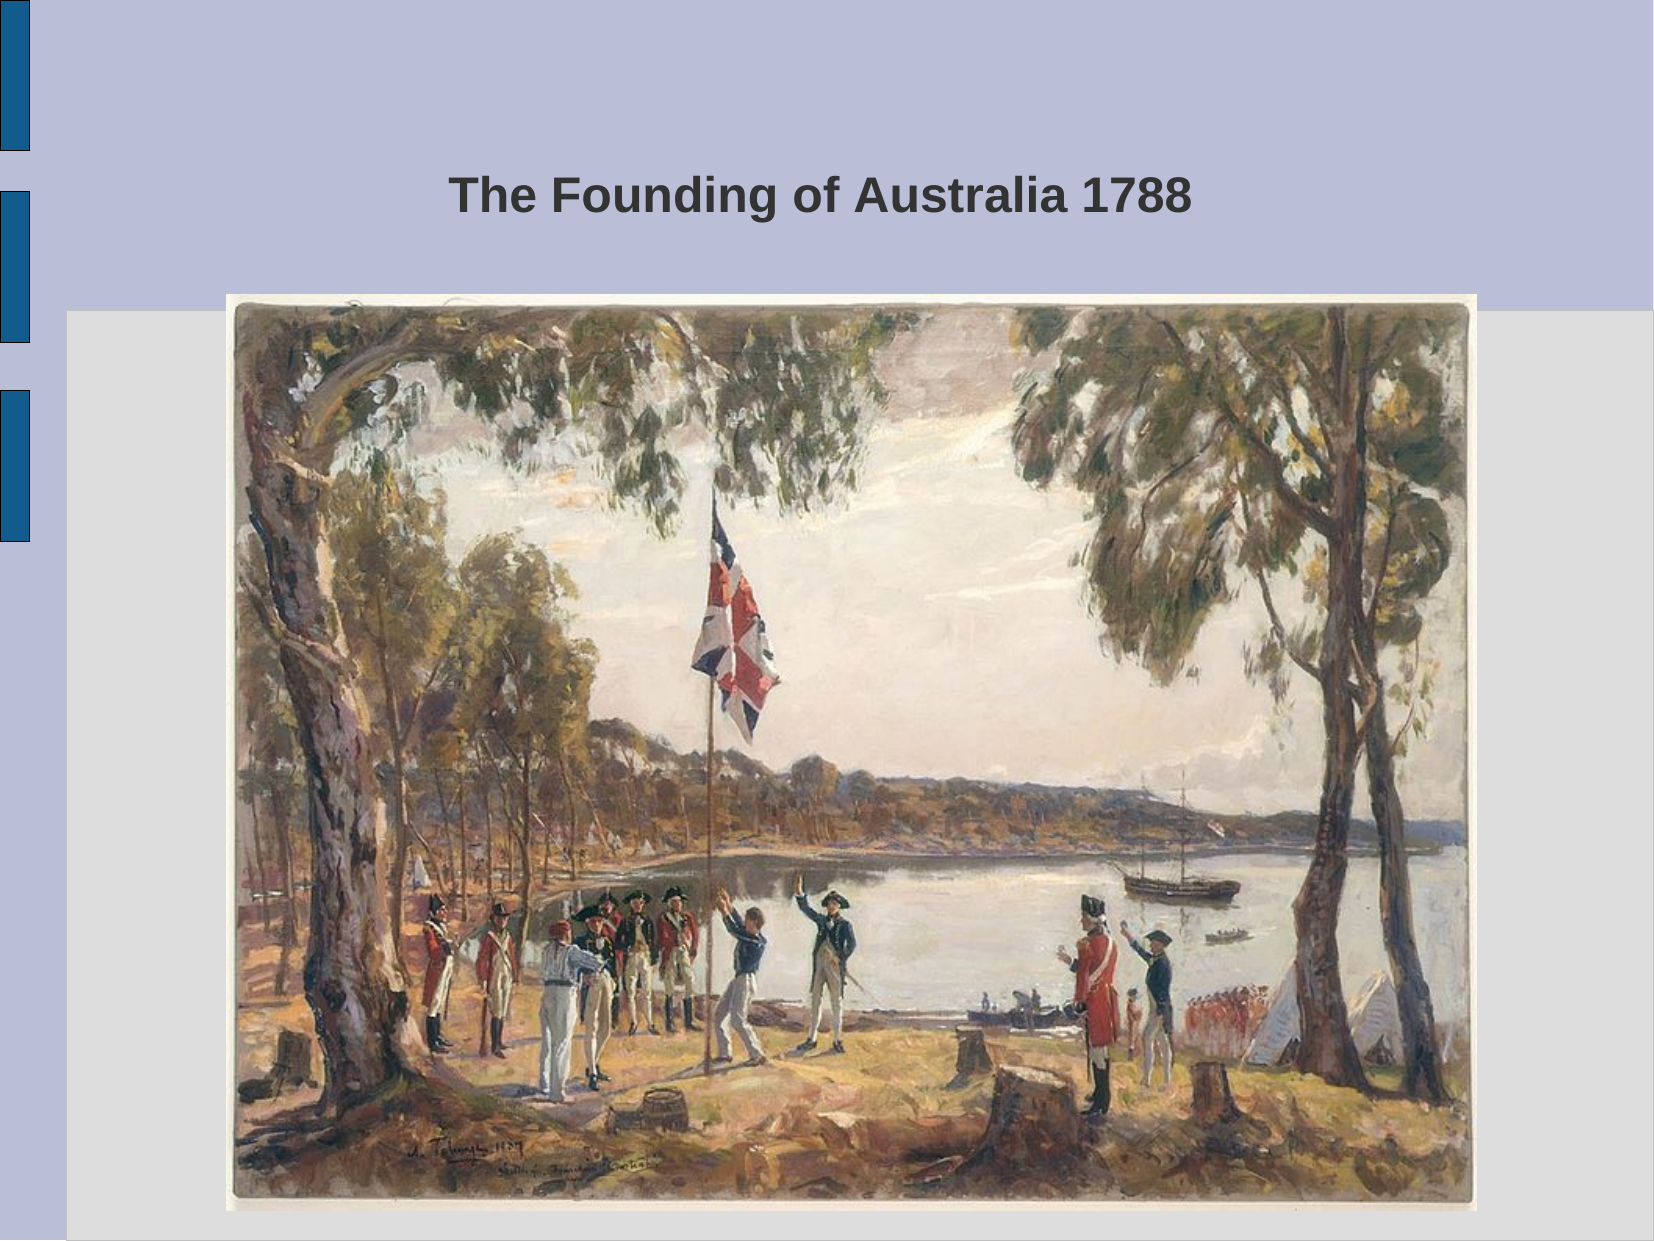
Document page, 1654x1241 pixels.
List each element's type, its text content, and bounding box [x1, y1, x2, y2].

picture [226, 294, 1477, 1211]
title The Founding of Australia 1788 [121, 91, 1534, 299]
